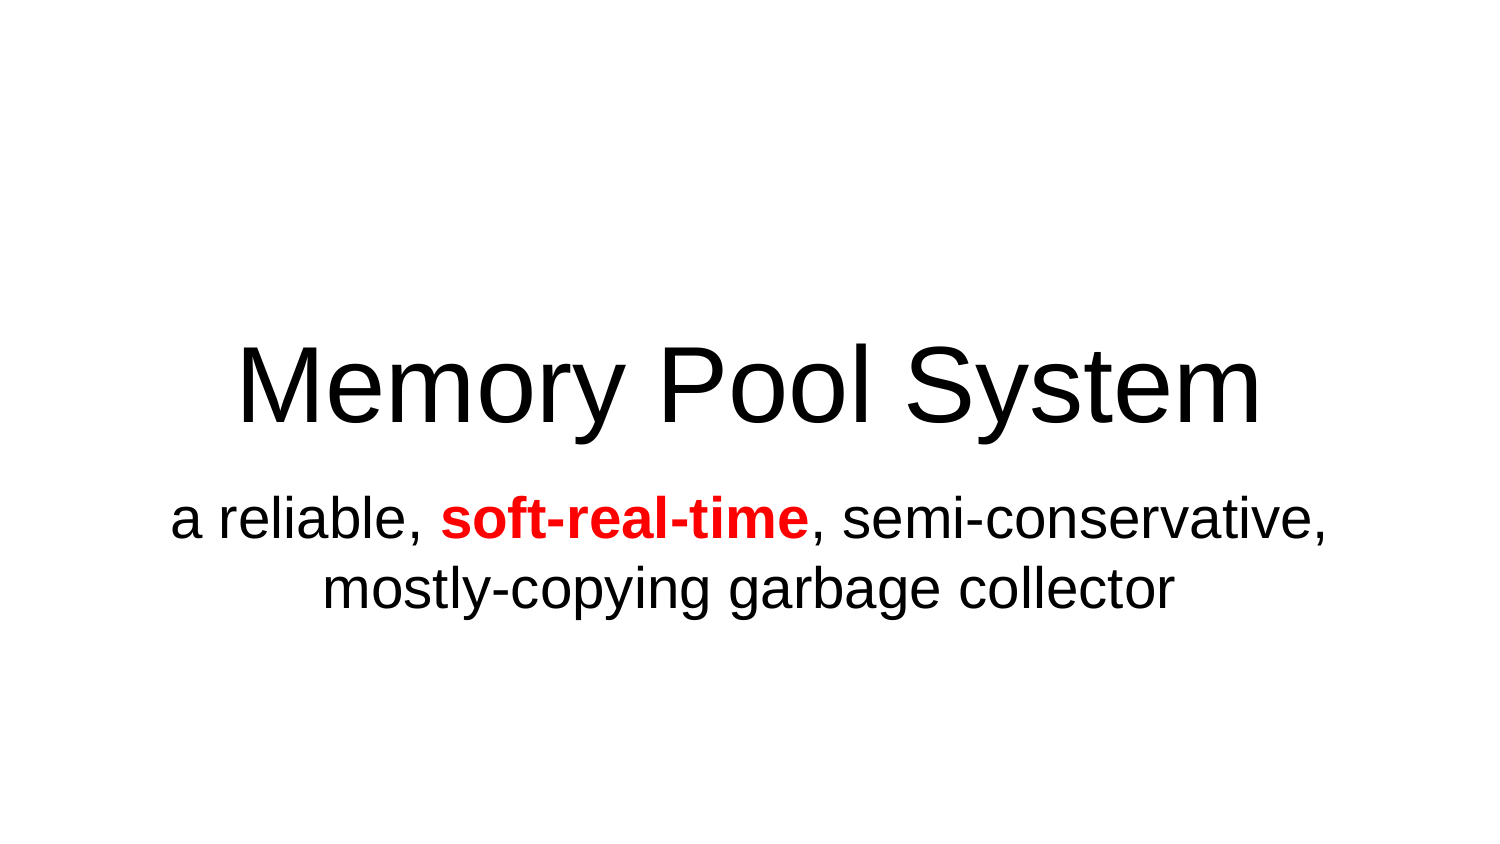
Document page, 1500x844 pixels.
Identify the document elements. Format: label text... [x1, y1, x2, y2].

title Memory Pool System [51, 122, 1449, 459]
subtitle a reliable, soft-real-time, semi-conservative, mostly-copying garbage collector [51, 464, 1449, 746]
